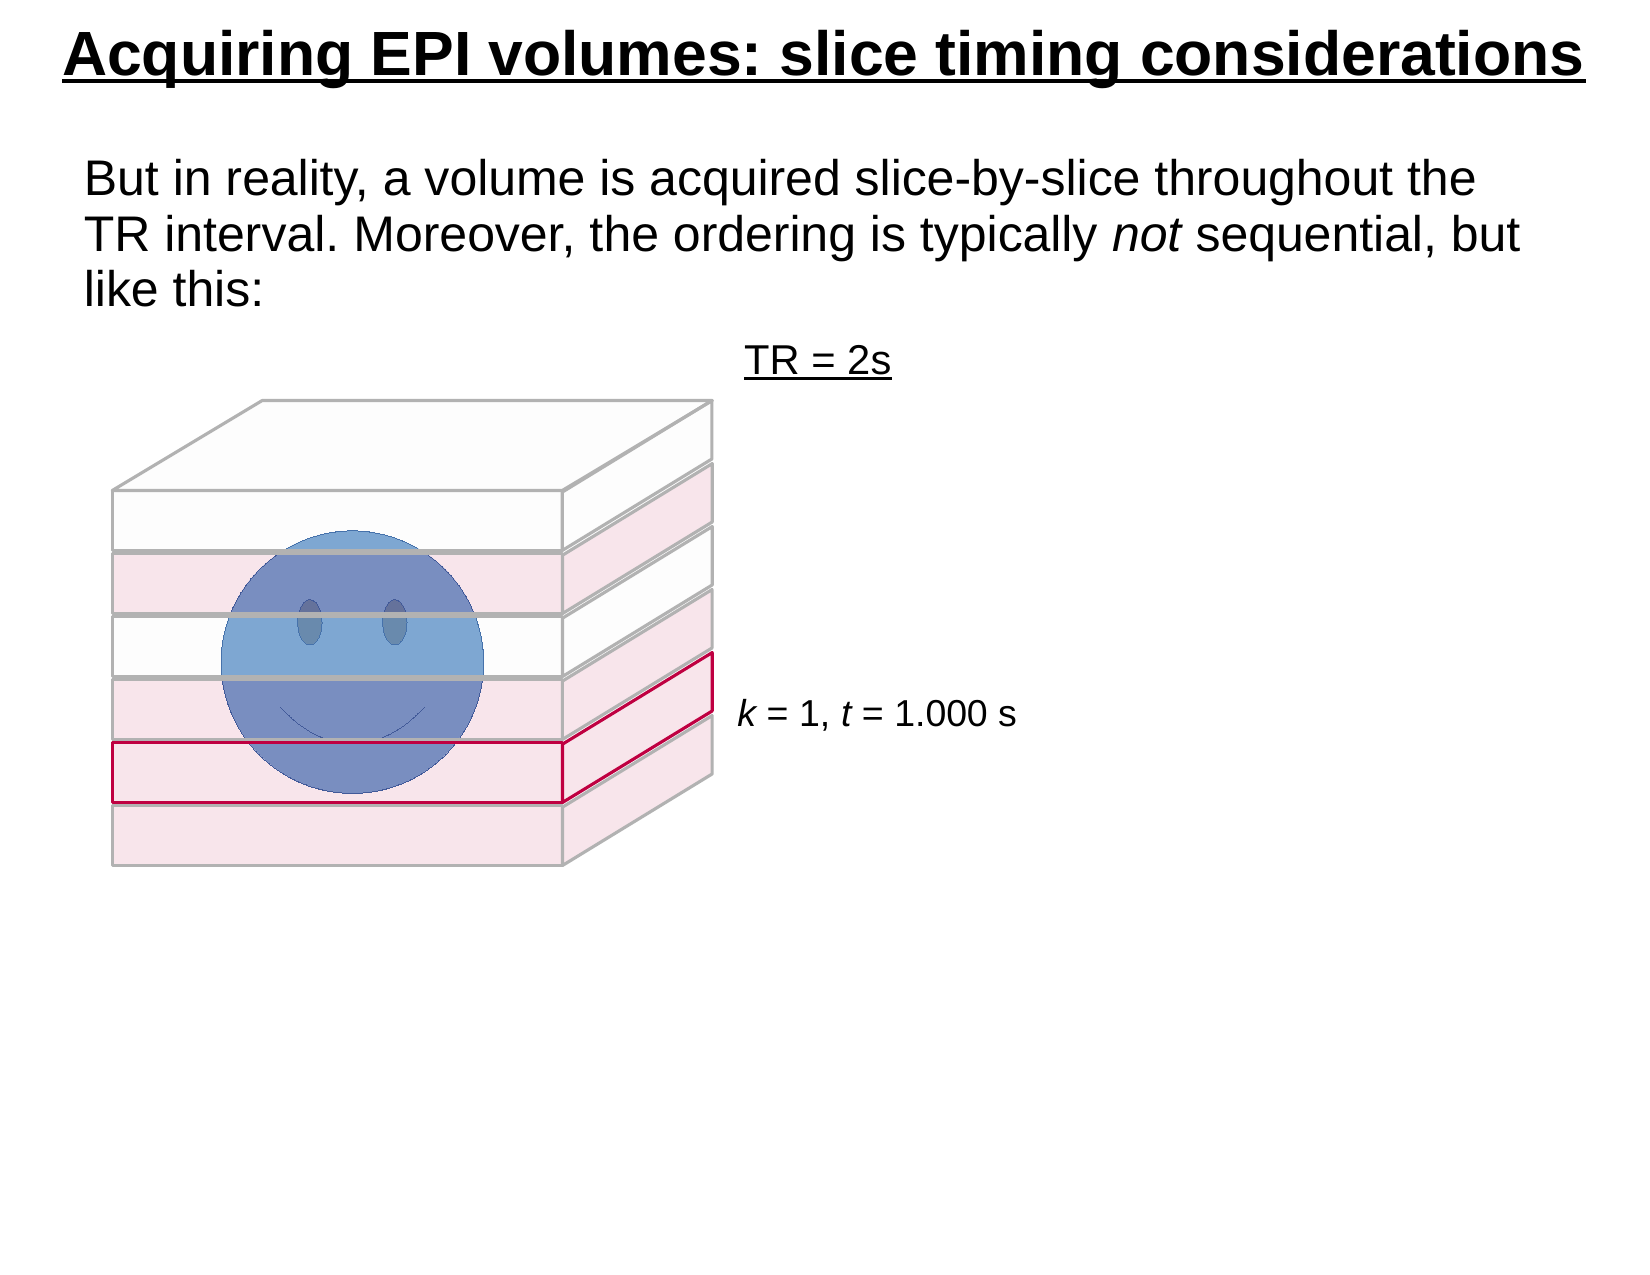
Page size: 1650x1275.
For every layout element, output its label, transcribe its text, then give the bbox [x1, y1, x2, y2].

text_box Acquiring EPI volumes: slice timing considerations [47, 11, 1601, 97]
text_box [112, 715, 713, 866]
text_box k = 1, t = 1.000 s [722, 685, 1136, 742]
text_box But in reality, a volume is acquired slice-by-slice throughout the TR interval. Moreover, the ordering is typically not sequential, but like this: [69, 142, 1570, 325]
text_box TR = 2s [729, 329, 1238, 392]
text_box [112, 400, 713, 803]
